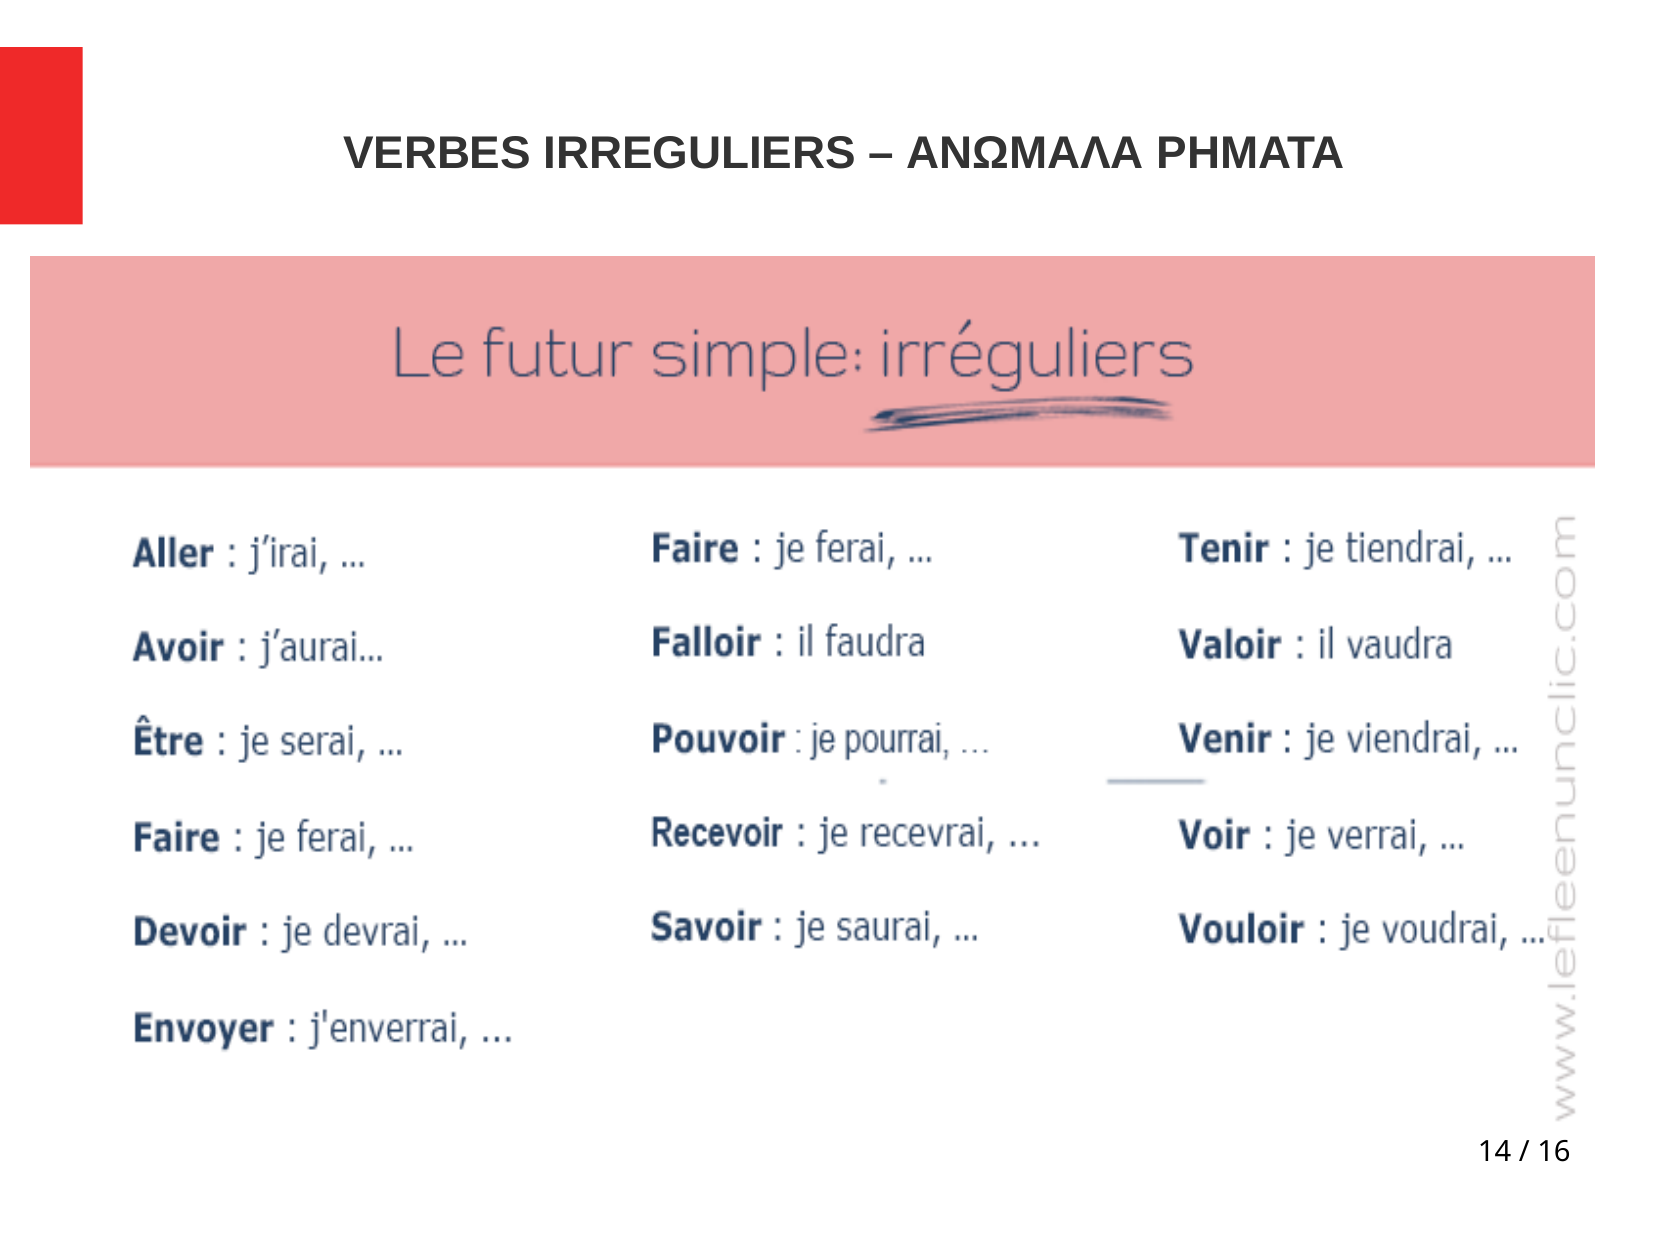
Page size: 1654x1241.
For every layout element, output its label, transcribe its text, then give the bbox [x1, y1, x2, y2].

picture [30, 256, 1595, 1134]
title VERBES IRREGULIERS – ΑΝΩΜΑΛΑ ΡΗΜΑΤΑ [118, 49, 1571, 256]
